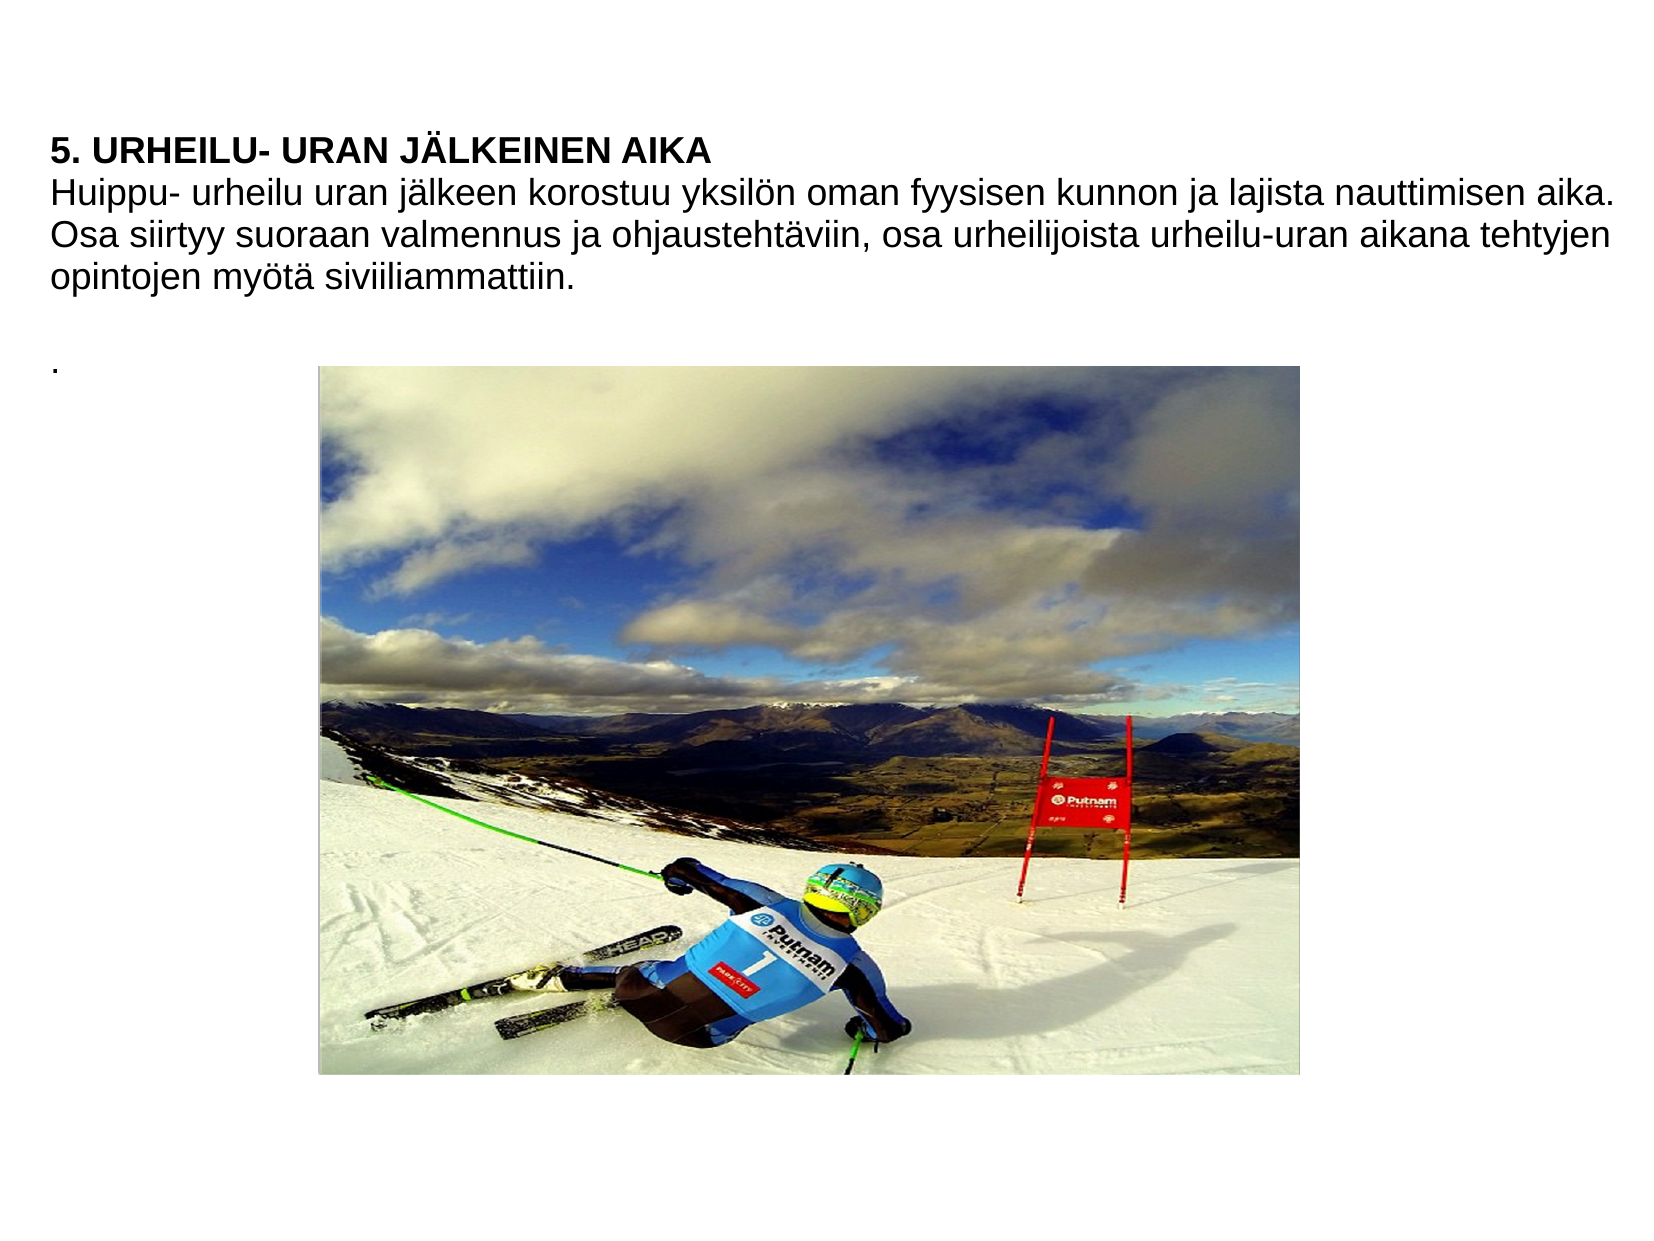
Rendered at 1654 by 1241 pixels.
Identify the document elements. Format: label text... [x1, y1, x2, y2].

picture [318, 366, 1300, 1075]
text_box 5. URHEILU- URAN JÄLKEINEN AIKA Huippu- urheilu uran jälkeen korostuu yksilön oman fyysisen kunnon ja lajista nauttimisen aika. Osa siirtyy suoraan valmennus ja ohjaustehtäviin, osa urheilijoista urheilu-uran aikana tehtyjen opintojen myötä siviiliammattiin. . [35, 80, 1654, 745]
